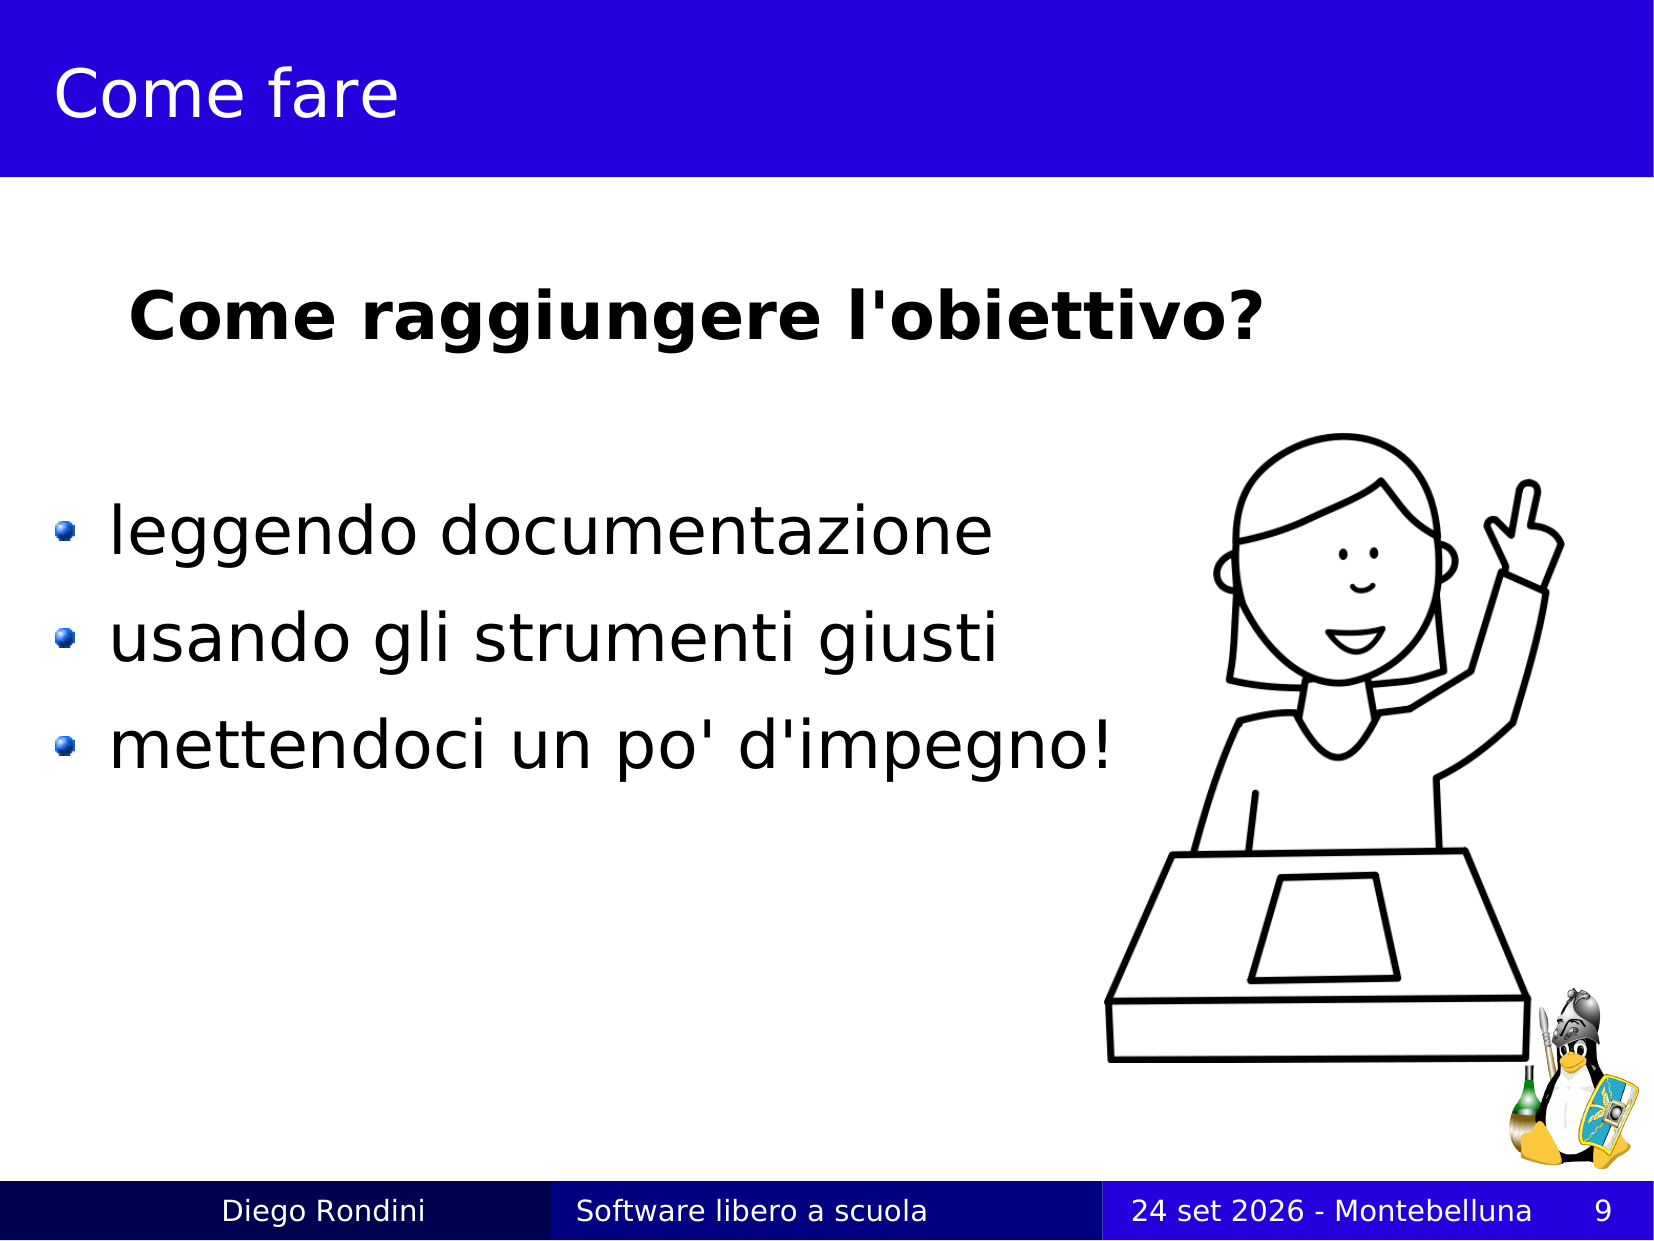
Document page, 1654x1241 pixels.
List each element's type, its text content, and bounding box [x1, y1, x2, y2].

list Come raggiungere l'obiettivo? leggendo documentazione usando gli strumenti giusti mettendoci un po' d'impegno! [37, 277, 1287, 903]
title Come fare [29, 0, 1518, 198]
picture [1104, 433, 1639, 1169]
